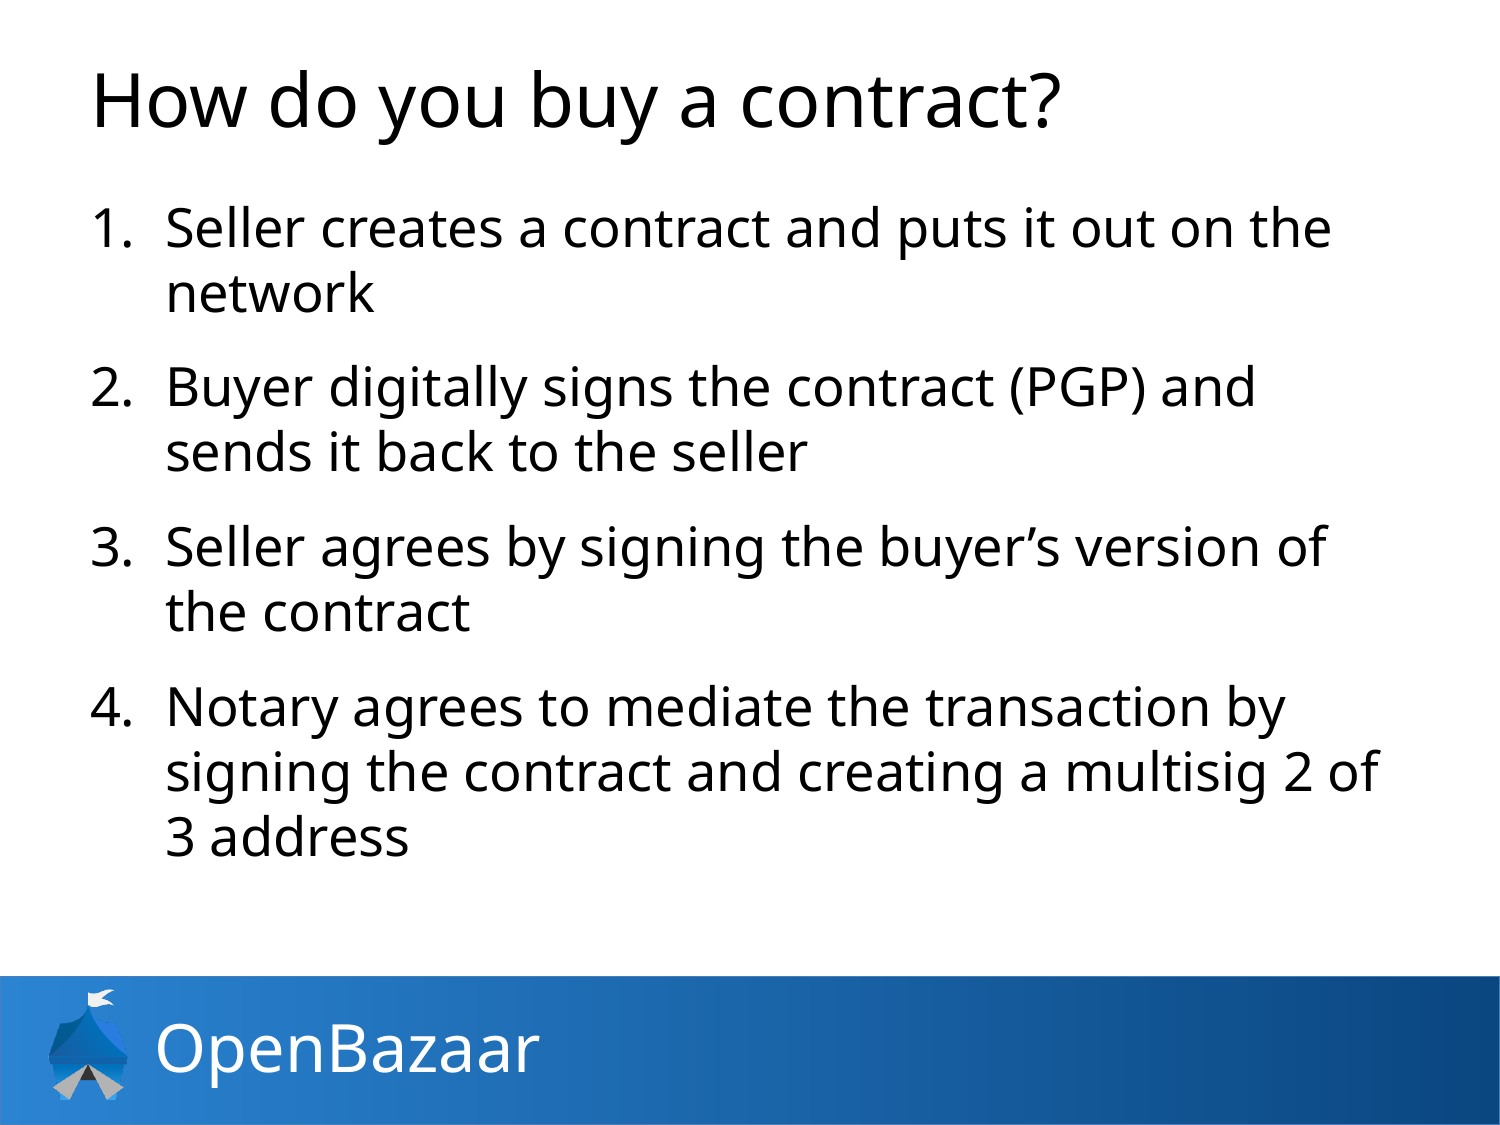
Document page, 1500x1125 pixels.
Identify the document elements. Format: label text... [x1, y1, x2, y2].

list Seller creates a contract and puts it out on the network Buyer digitally signs the contract (PGP) and sends it back to the seller Seller agrees by signing the buyer’s version of the contract Notary agrees to mediate the transaction by signing the contract and creating a multisig 2 of 3 address [75, 185, 1425, 949]
title How do you buy a contract? [75, 45, 1425, 155]
picture [40, 985, 136, 1105]
